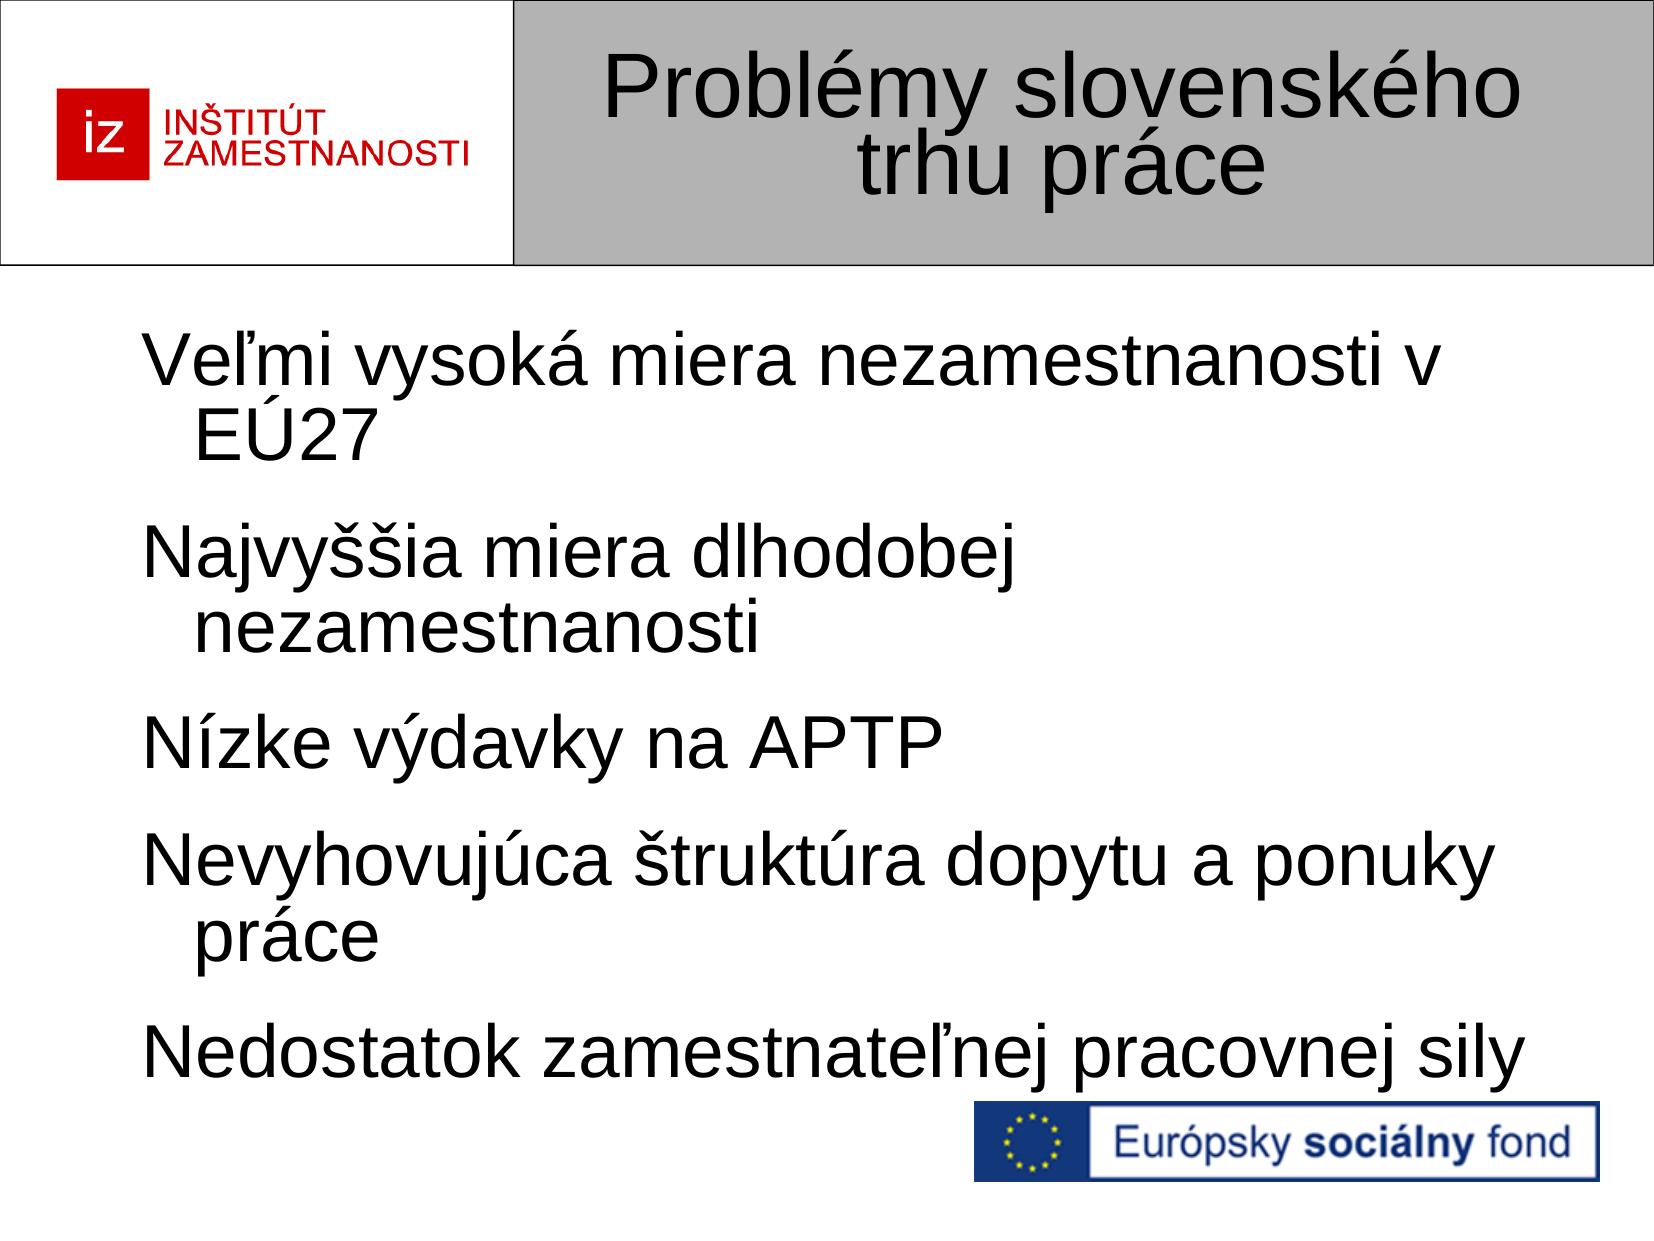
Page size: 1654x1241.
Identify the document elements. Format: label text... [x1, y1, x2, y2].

picture [5, 8, 512, 256]
title Problémy slovenského trhu práce [560, 37, 1565, 229]
list Veľmi vysoká miera nezamestnanosti v EÚ27 Najvyššia miera dlhodobej nezamestnanosti Nízke výdavky na APTP Nevyhovujúca štruktúra dopytu a ponuky práce Nedostatok zamestnateľnej pracovnej sily [124, 324, 1536, 1241]
picture [1536, 1101, 1600, 1182]
